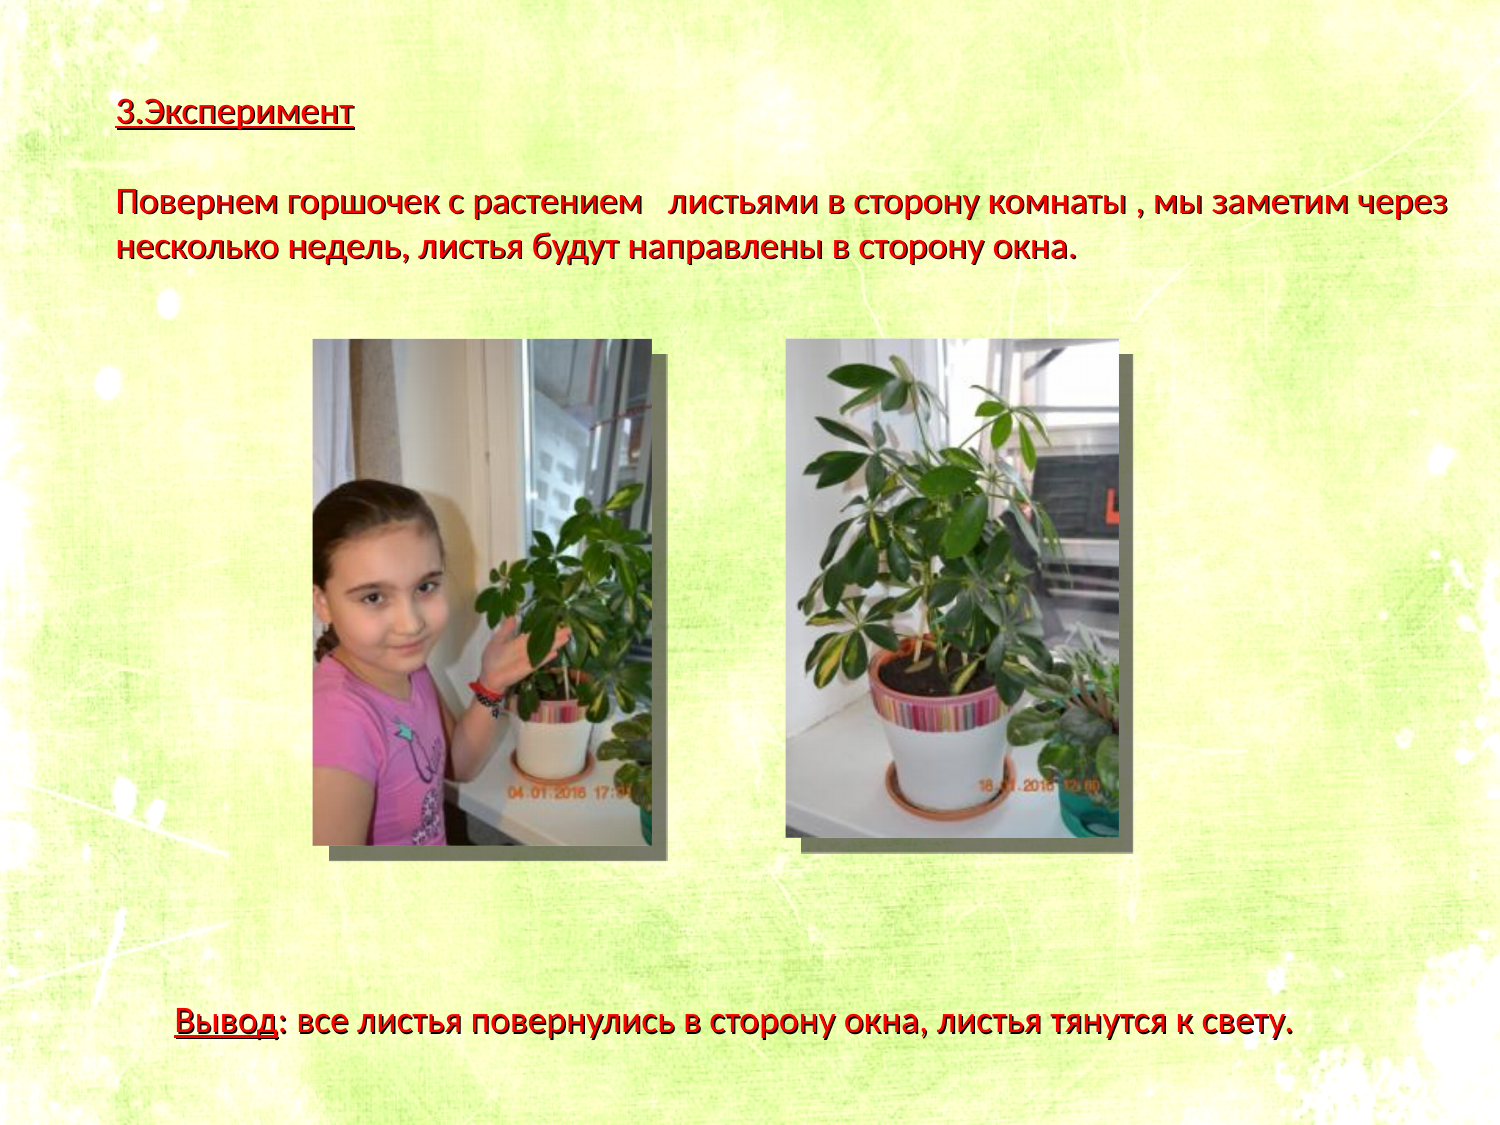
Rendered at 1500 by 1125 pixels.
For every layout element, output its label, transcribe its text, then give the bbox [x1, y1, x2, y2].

text_box Вывод: все листья повернулись в сторону окна, листья тянутся к свету. [159, 987, 1324, 1049]
text_box 3.Эксперимент Повернем горшочек с растением листьями в сторону комнаты , мы заметим через несколько недель, листья будут направлены в сторону окна. [100, 78, 1483, 276]
picture [0, 0, 1500, 1125]
